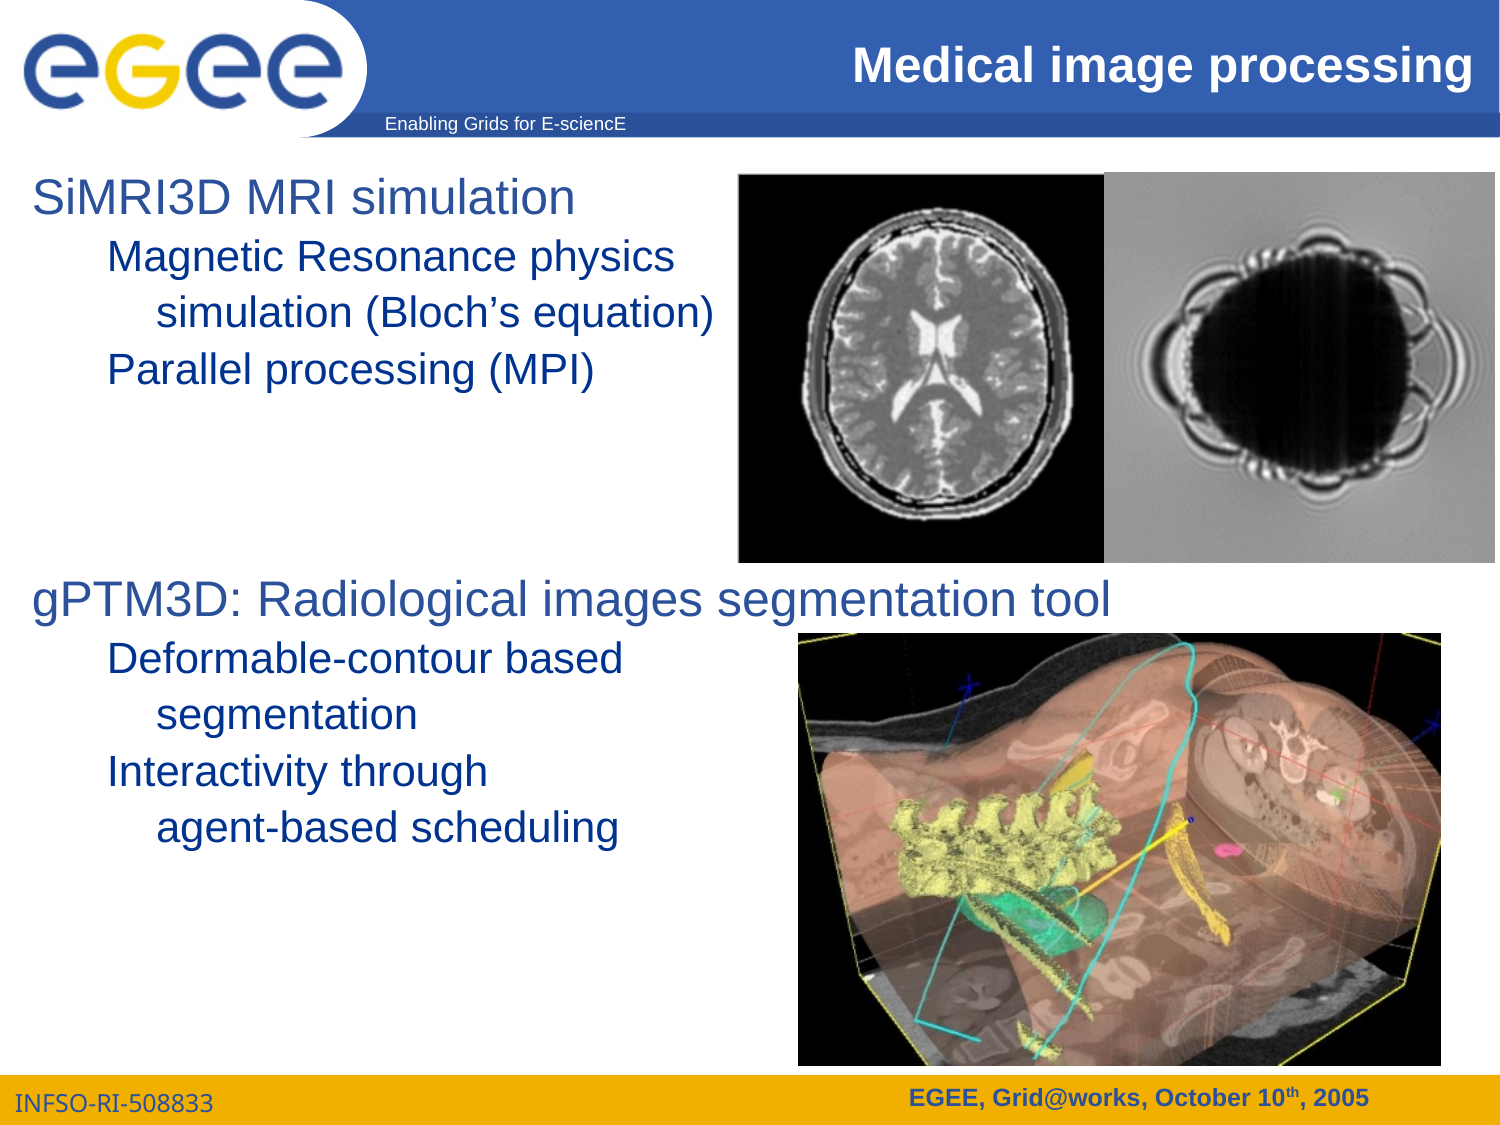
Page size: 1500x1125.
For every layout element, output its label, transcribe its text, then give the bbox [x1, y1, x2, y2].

picture [1104, 172, 1495, 563]
picture [798, 852, 1441, 1066]
title Medical image processing [369, 24, 1475, 110]
text_box SiMRI3D MRI simulation Magnetic Resonance physics simulation (Bloch’s equation) Parallel processing (MPI) gPTM3D: Radiological images segmentation tool Deformable-contour based segmentation Interactivity through agent-based scheduling [31, 172, 1459, 852]
picture [18, 30, 349, 112]
